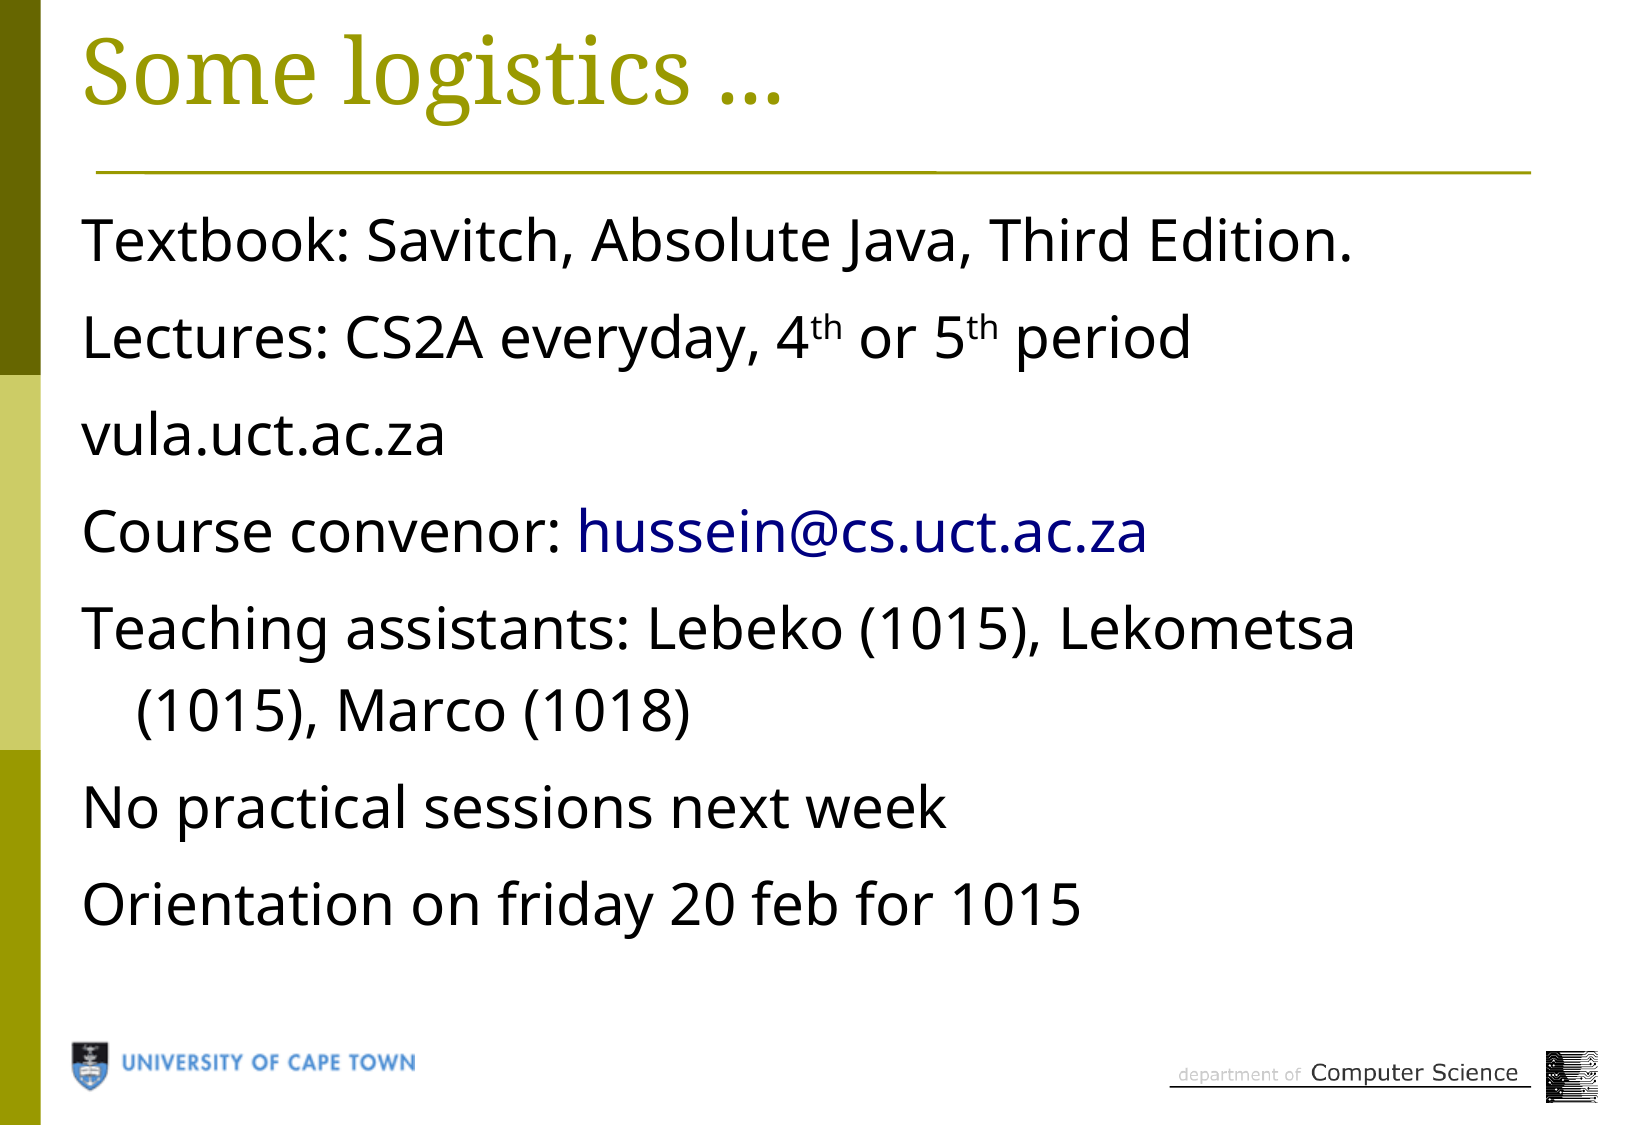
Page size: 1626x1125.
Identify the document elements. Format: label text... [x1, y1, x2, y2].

title Some logistics ... [81, 0, 1543, 165]
picture [1546, 1051, 1598, 1103]
picture [61, 1024, 415, 1103]
picture [1169, 1043, 1532, 1091]
list Textbook: Savitch, Absolute Java, Third Edition. Lectures: CS2A everyday, 4th or 5th period vula.uct.ac.za Course convenor: hussein@cs.uct.ac.za Teaching assistants: Lebeko (1015), Lekometsa (1015), Marco (1018) No practical sessions next week Orientation on friday 20 feb for 1015 [81, 196, 1543, 991]
